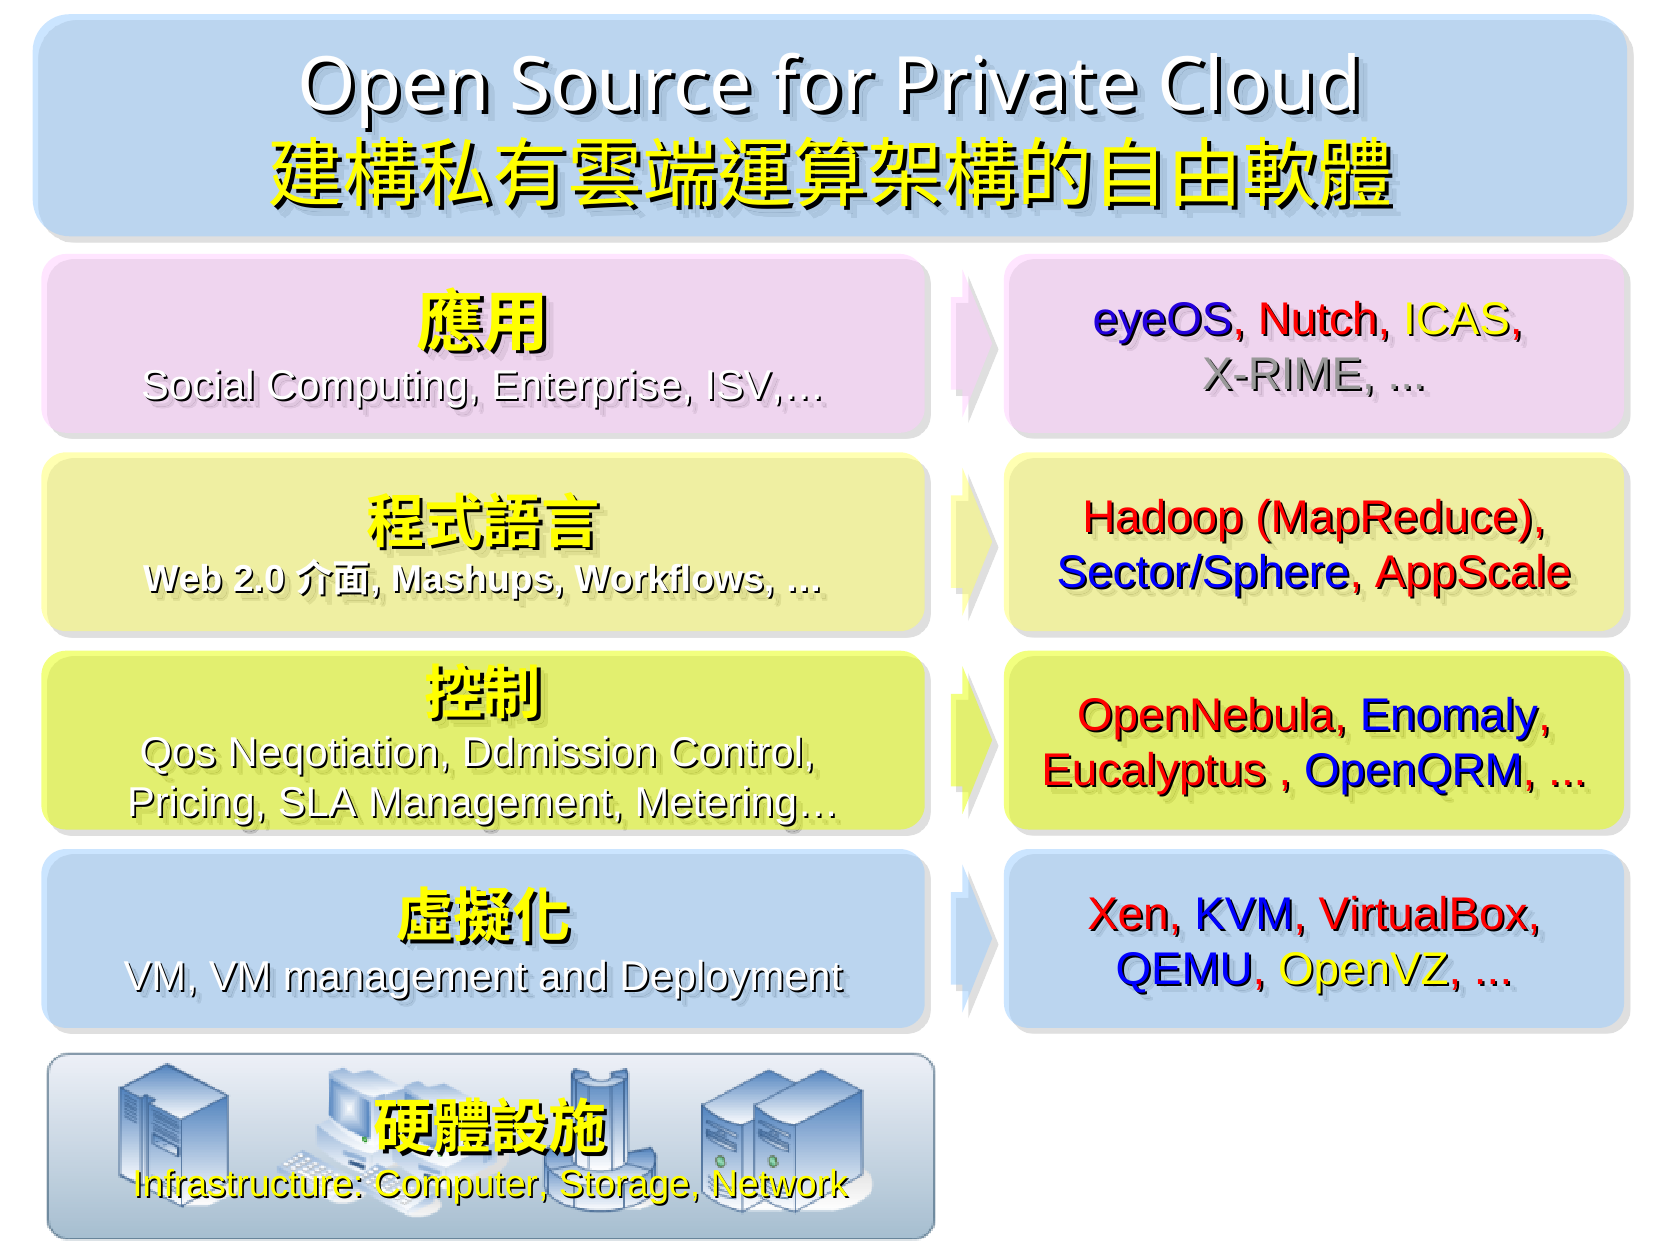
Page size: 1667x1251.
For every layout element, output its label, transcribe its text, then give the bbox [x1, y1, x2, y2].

text_box 程式語言 Web 2.0 介面, Mashups, Workflows, … [41, 452, 925, 632]
text_box eyeOS, Nutch, ICAS, X-RIME, ... [1003, 253, 1625, 433]
text_box Hadoop (MapReduce), Sector/Sphere, AppScale [1003, 452, 1625, 632]
text_box [950, 864, 993, 1013]
text_box [950, 666, 993, 814]
text_box Xen, KVM, VirtualBox, QEMU, OpenVZ, ... [1003, 849, 1625, 1028]
text_box 應用 Social Computing, Enterprise, ISV,… [41, 253, 925, 433]
text_box 控制 Qos Neqotiation, Ddmission Control, Pricing, SLA Management, Metering… [41, 650, 925, 830]
text_box [950, 467, 993, 616]
text_box [950, 269, 993, 418]
text_box 虛擬化 VM, VM management and Deployment [41, 849, 925, 1028]
text_box Open Source for Private Cloud 建構私有雲端運算架構的自由軟體 [32, 14, 1628, 237]
text_box OpenNebula, Enomaly, Eucalyptus , OpenQRM, ... [1003, 650, 1625, 830]
picture [41, 1047, 940, 1247]
